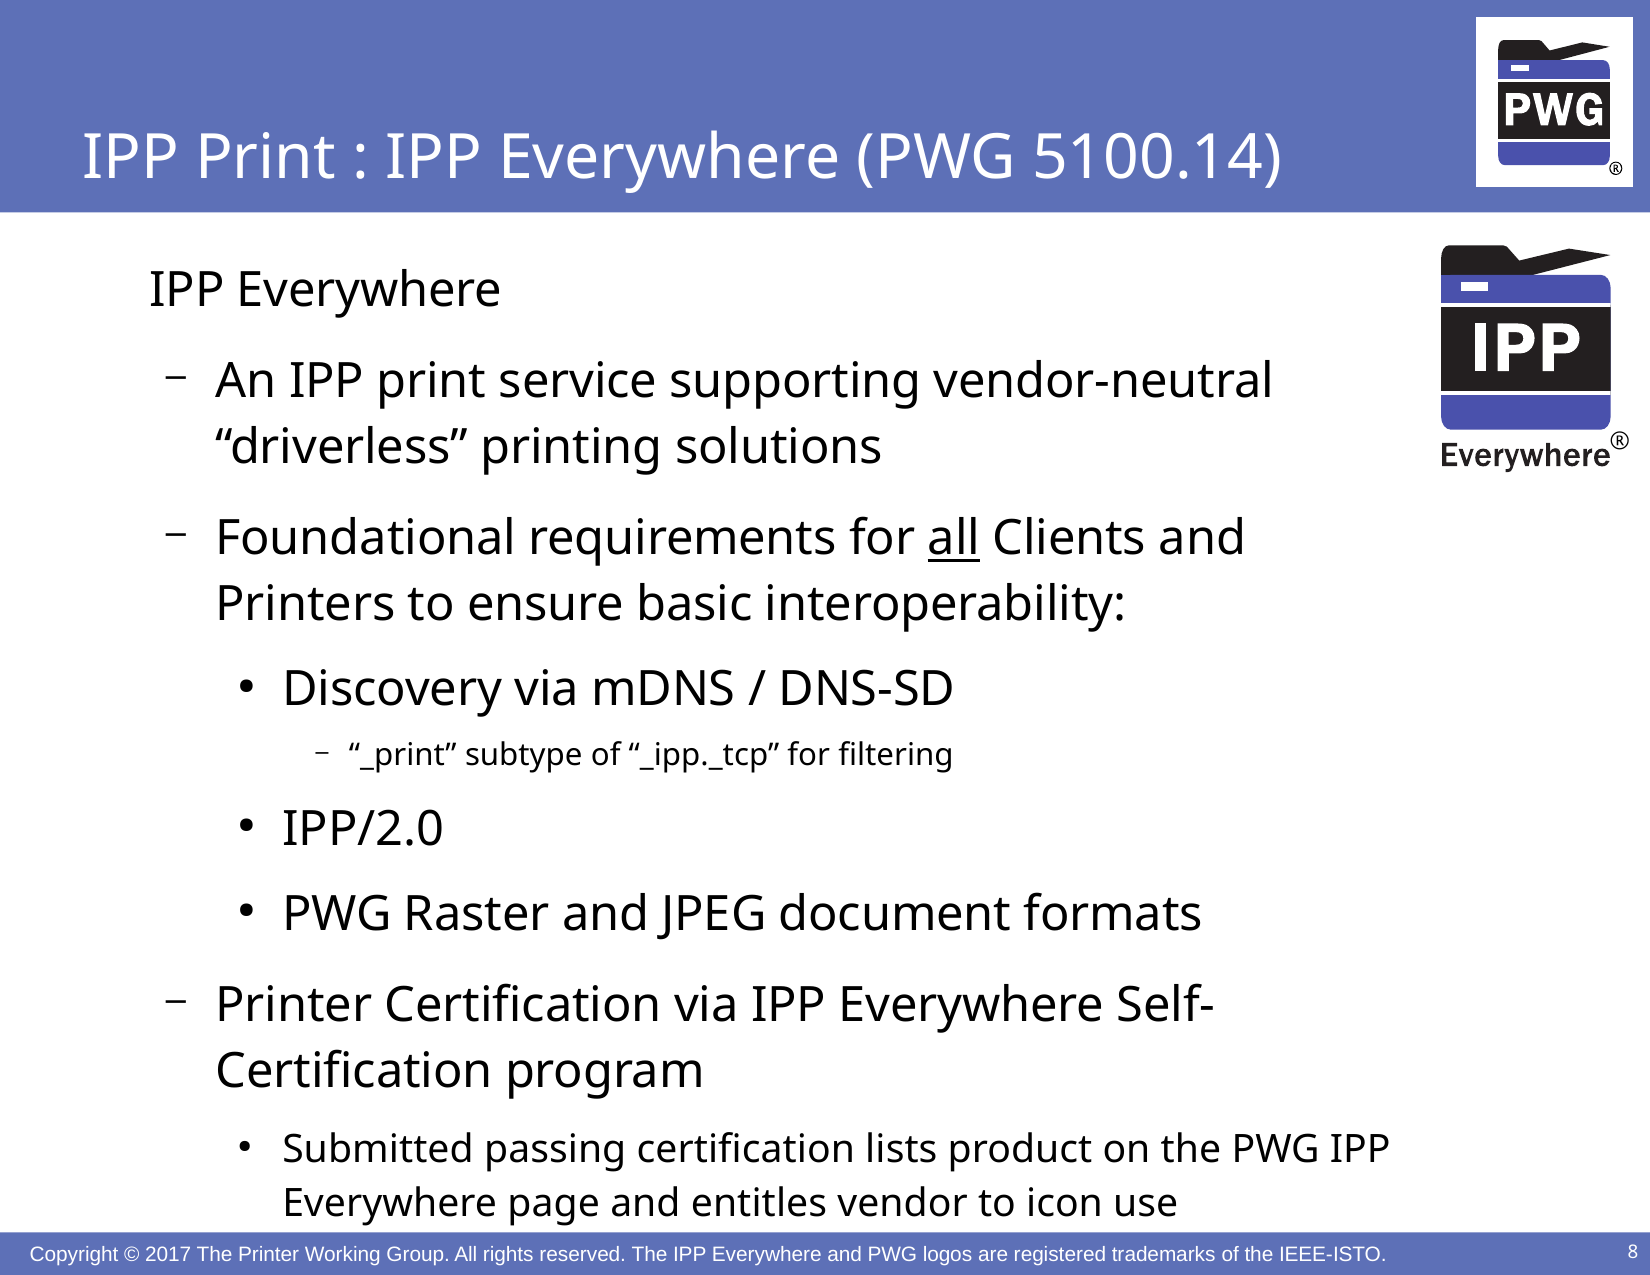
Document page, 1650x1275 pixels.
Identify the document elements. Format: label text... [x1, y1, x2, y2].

picture [1407, 217, 1646, 496]
title IPP Print : IPP Everywhere (PWG 5100.14) [82, 8, 1449, 198]
list IPP Everywhere An IPP print service supporting vendor-neutral “driverless” printing solutions Foundational requirements for all Clients and Printers to ensure basic interoperability: Discovery via mDNS / DNS-SD “_print” subtype of “_ipp._tcp” for filtering IPP/2.0 PWG Raster and JPEG document formats Printer Certification via IPP Everywhere Self-Certification program Submitted passing certification lists product on the PWG IPP Everywhere page and entitles vendor to icon use [82, 254, 1426, 1233]
